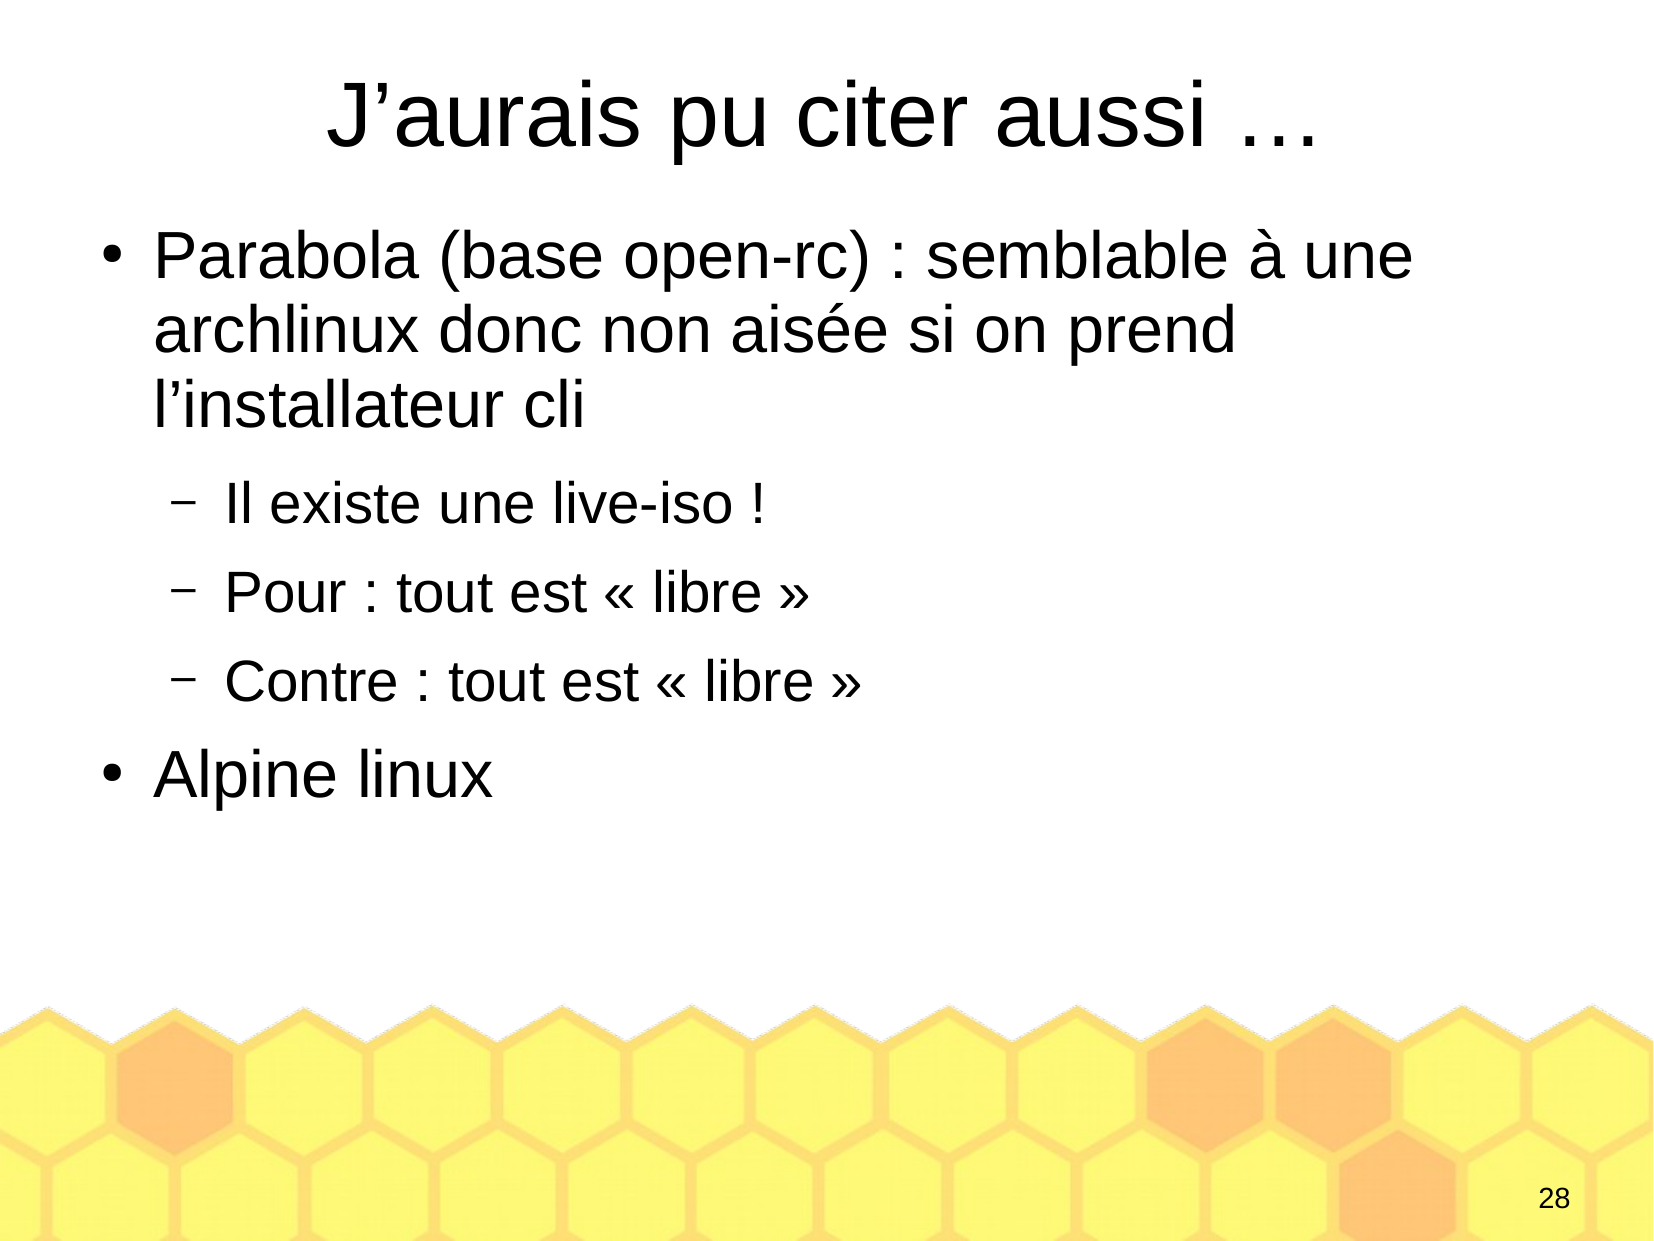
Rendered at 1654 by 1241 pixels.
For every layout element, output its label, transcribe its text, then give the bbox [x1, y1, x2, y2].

list Parabola (base open-rc) : semblable à une archlinux donc non aisée si on prend l’installateur cli Il existe une live-iso ! Pour : tout est « libre » Contre : tout est « libre » Alpine linux [82, 217, 1571, 961]
title J’aurais pu citer aussi … [82, 36, 1571, 193]
picture [0, 1001, 1654, 1241]
